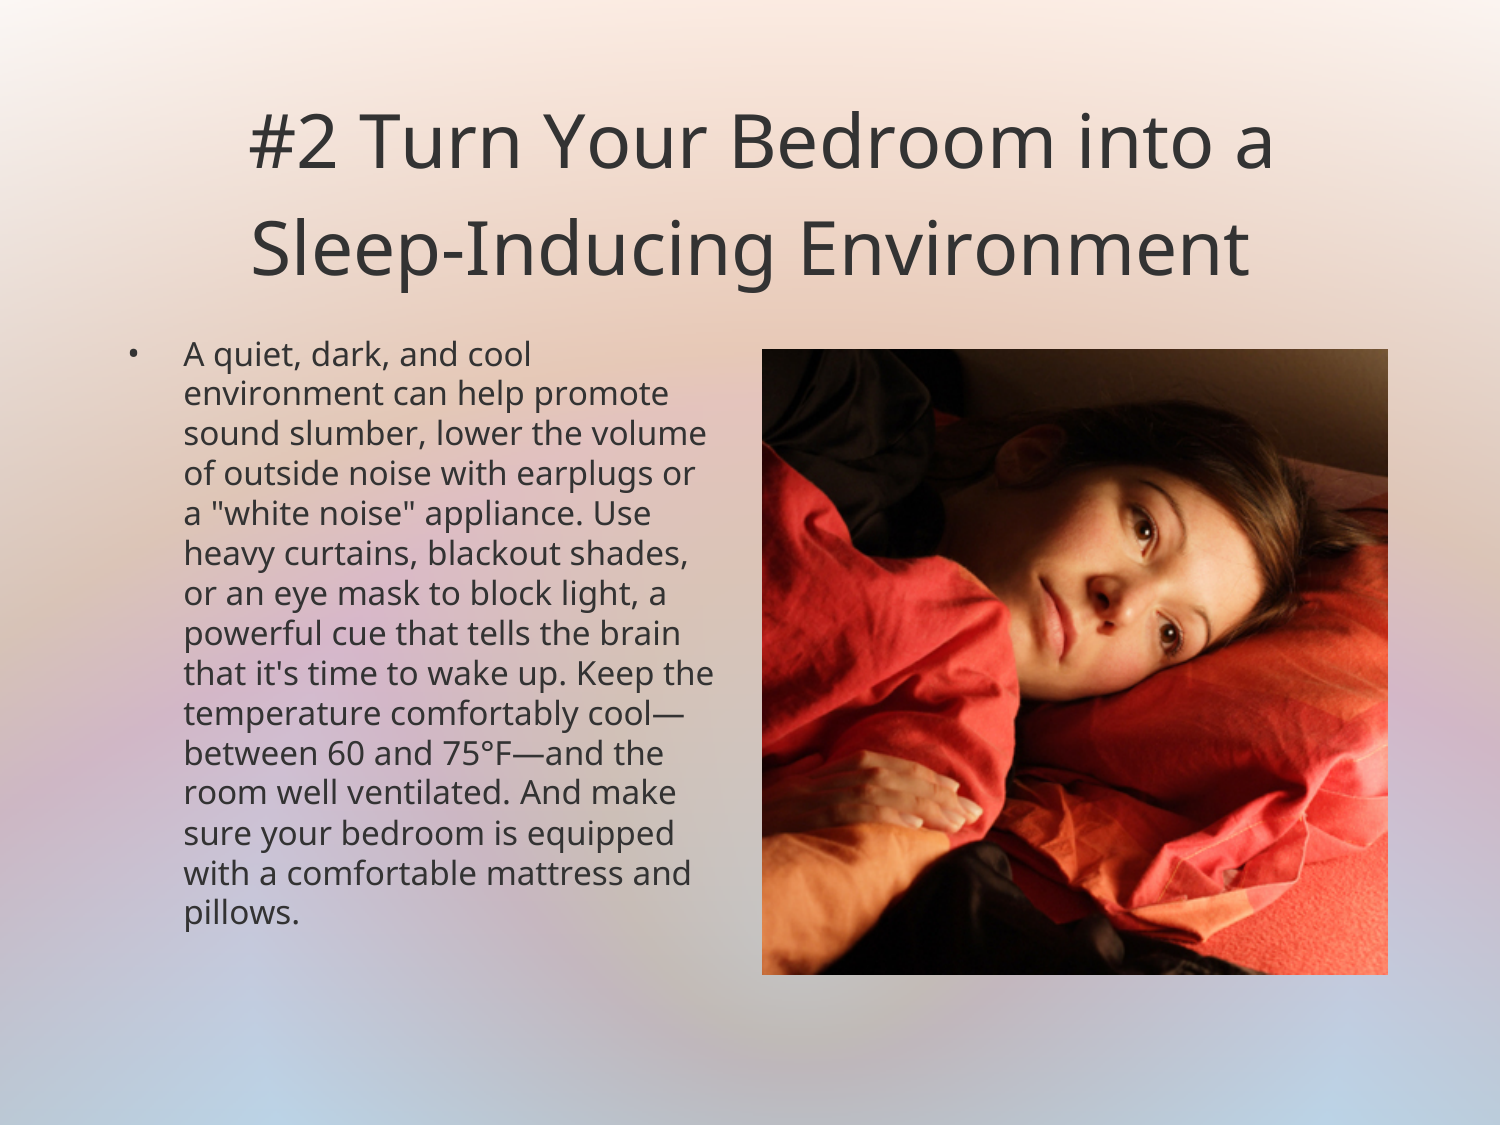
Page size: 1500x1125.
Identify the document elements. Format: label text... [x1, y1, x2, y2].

picture [0, 0, 1500, 1125]
list A quiet, dark, and cool environment can help promote sound slumber, lower the volume of outside noise with earplugs or a "white noise" appliance. Use heavy curtains, blackout shades, or an eye mask to block light, a powerful cue that tells the brain that it's time to wake up. Keep the temperature comfortably cool—between 60 and 75°F—and the room well ventilated. And make sure your bedroom is equipped with a comfortable mattress and pillows. [112, 324, 738, 1028]
title #2 Turn Your Bedroom into a Sleep-Inducing Environment [125, 86, 1401, 302]
